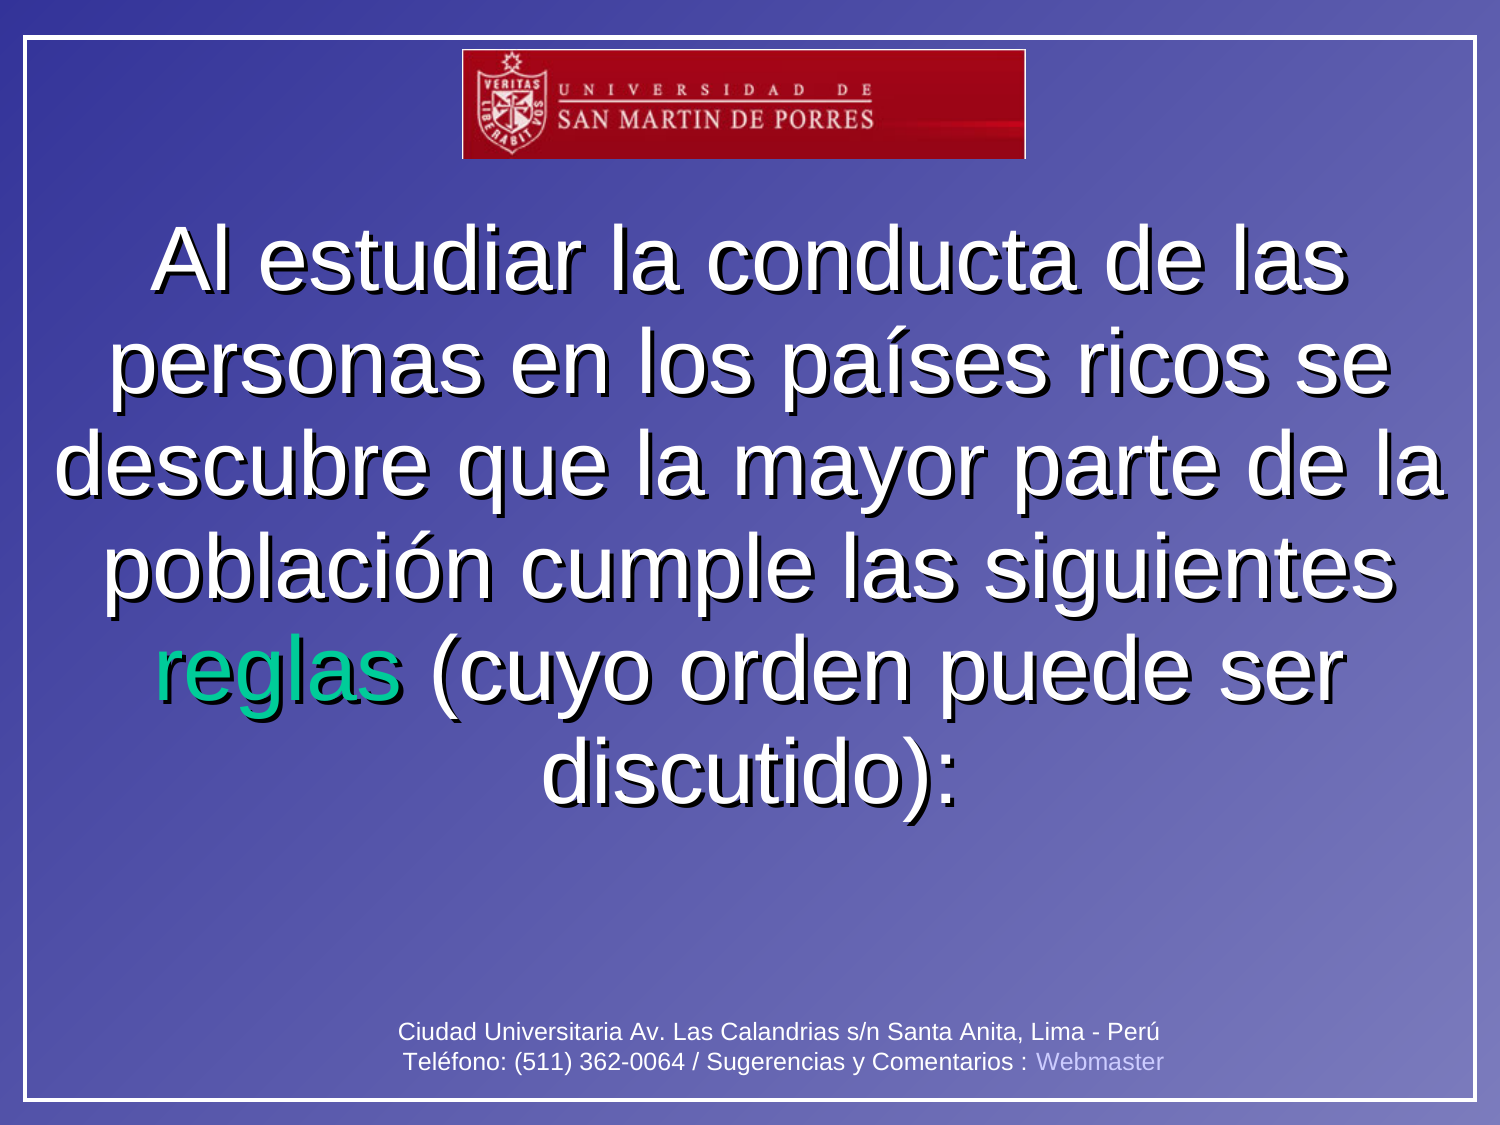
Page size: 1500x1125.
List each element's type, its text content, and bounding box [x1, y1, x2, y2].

picture [462, 49, 1026, 159]
title Al estudiar la conducta de las personas en los países ricos se descubre que la mayor parte de la población cumple las siguientes reglas (cuyo orden puede ser discutido): [0, 199, 1500, 876]
